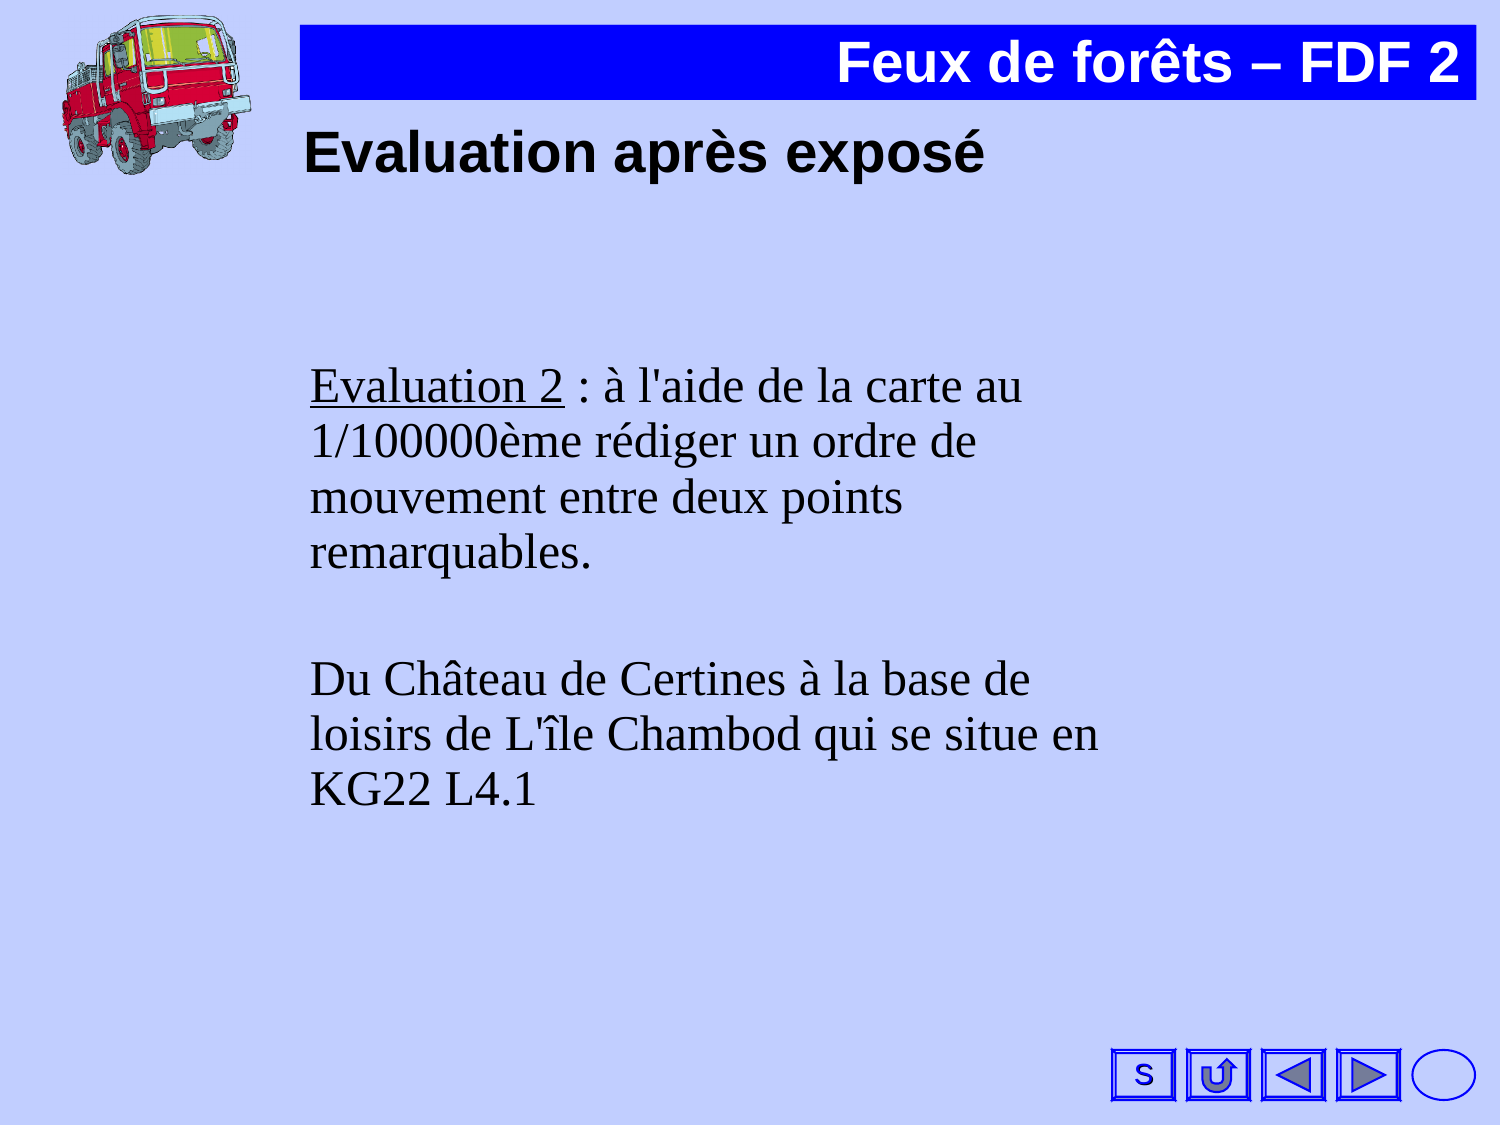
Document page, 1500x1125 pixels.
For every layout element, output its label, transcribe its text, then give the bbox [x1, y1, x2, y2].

text_box Du Château de Certines à la base de loisirs de L'île Chambod qui se situe en KG22 L4.1 [295, 643, 1152, 827]
text_box Evaluation après exposé [288, 112, 1003, 193]
text_box Evaluation 2 : à l'aide de la carte au 1/100000ème rédiger un ordre de mouvement entre deux points remarquables. [295, 350, 1093, 591]
text_box Feux de forêts – FDF 2 [300, 24, 1477, 100]
text_box [1412, 1049, 1476, 1101]
